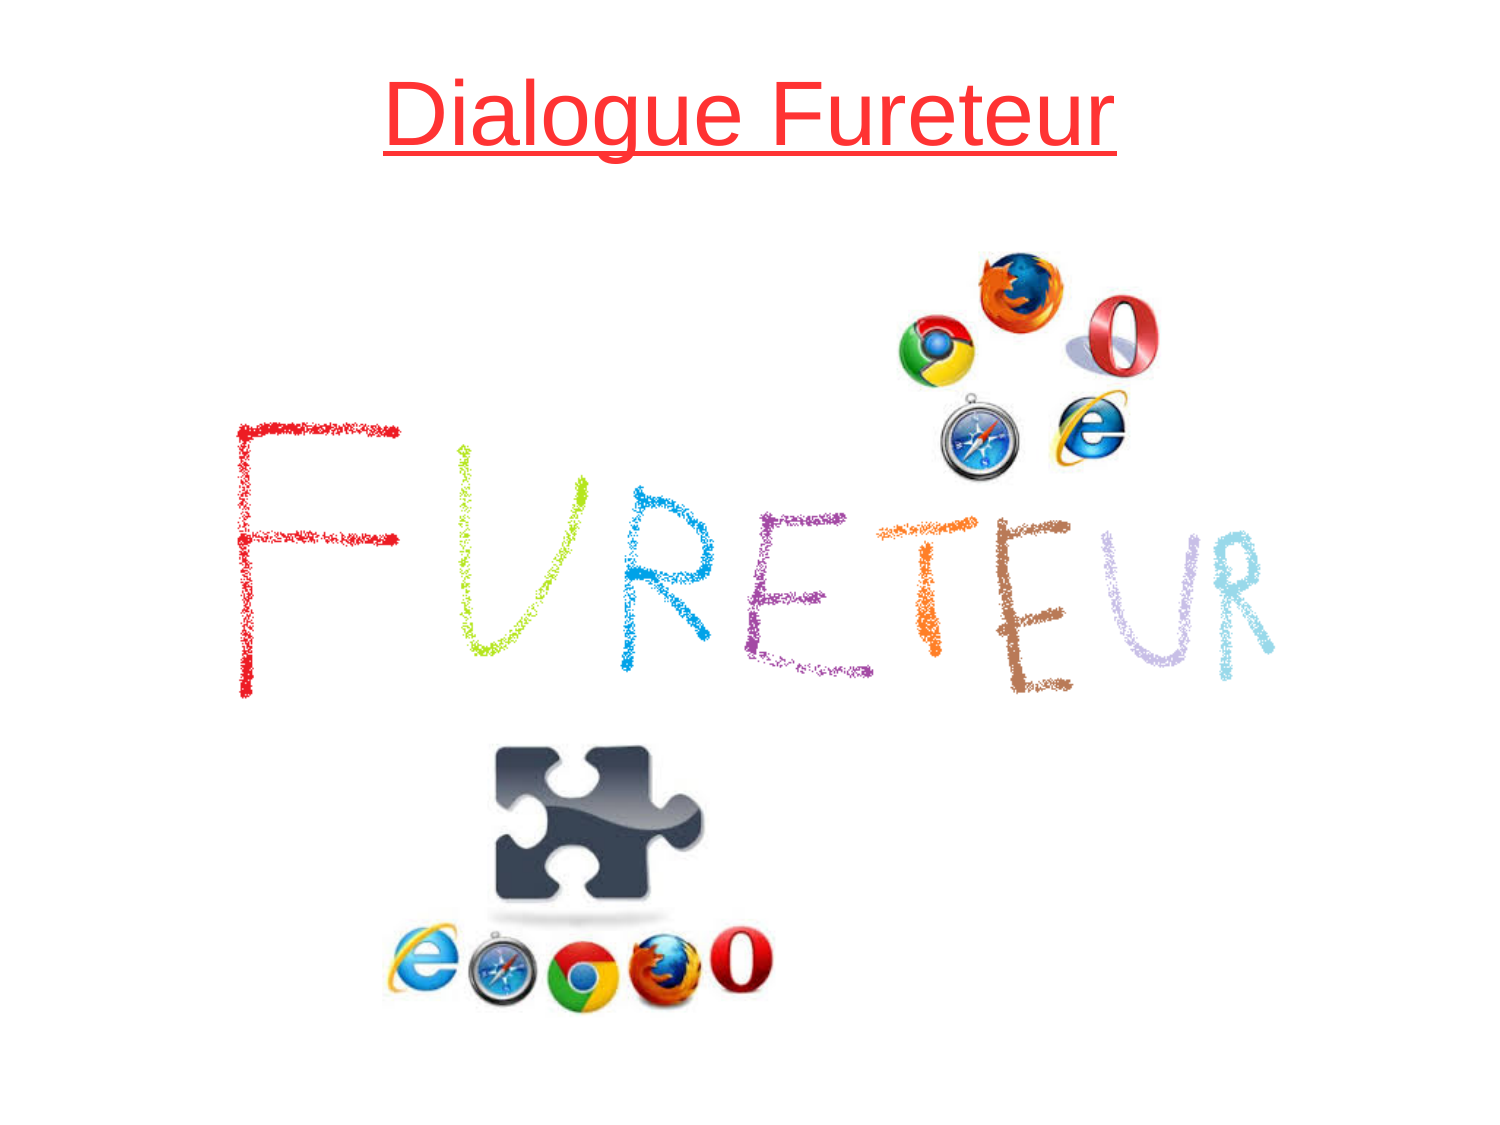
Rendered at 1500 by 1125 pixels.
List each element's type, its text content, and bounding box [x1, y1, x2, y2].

title Dialogue Fureteur [75, 15, 1426, 203]
picture [178, 202, 1300, 1099]
